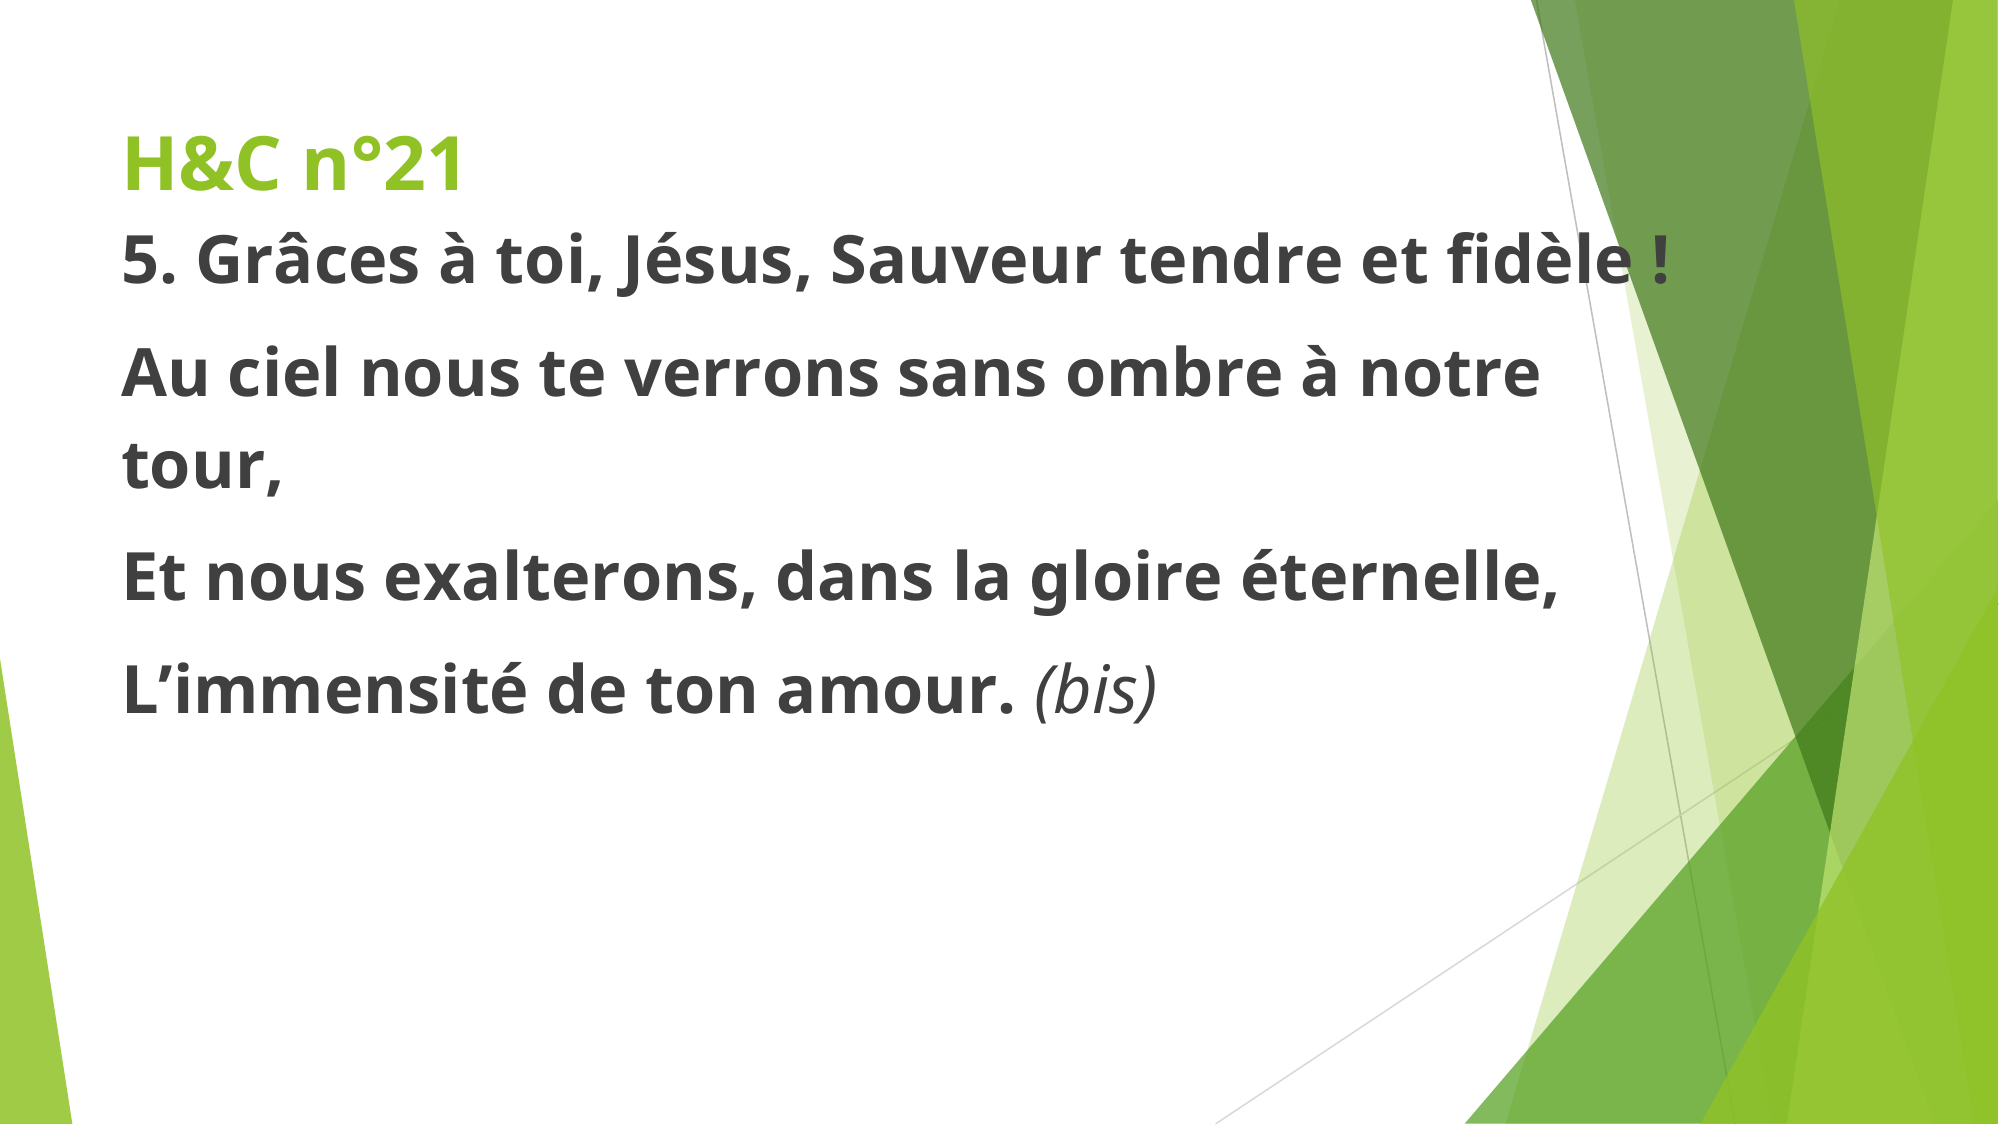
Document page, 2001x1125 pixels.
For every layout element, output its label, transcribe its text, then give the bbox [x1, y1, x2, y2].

text_box 5. Grâces à toi, Jésus, Sauveur tendre et fidèle ! Au ciel nous te verrons sans ombre à notre tour, Et nous exalterons, dans la gloire éternelle, L’immensité de ton amour. (bis) [106, 197, 1730, 1075]
text_box H&C n°21 [106, 107, 532, 197]
